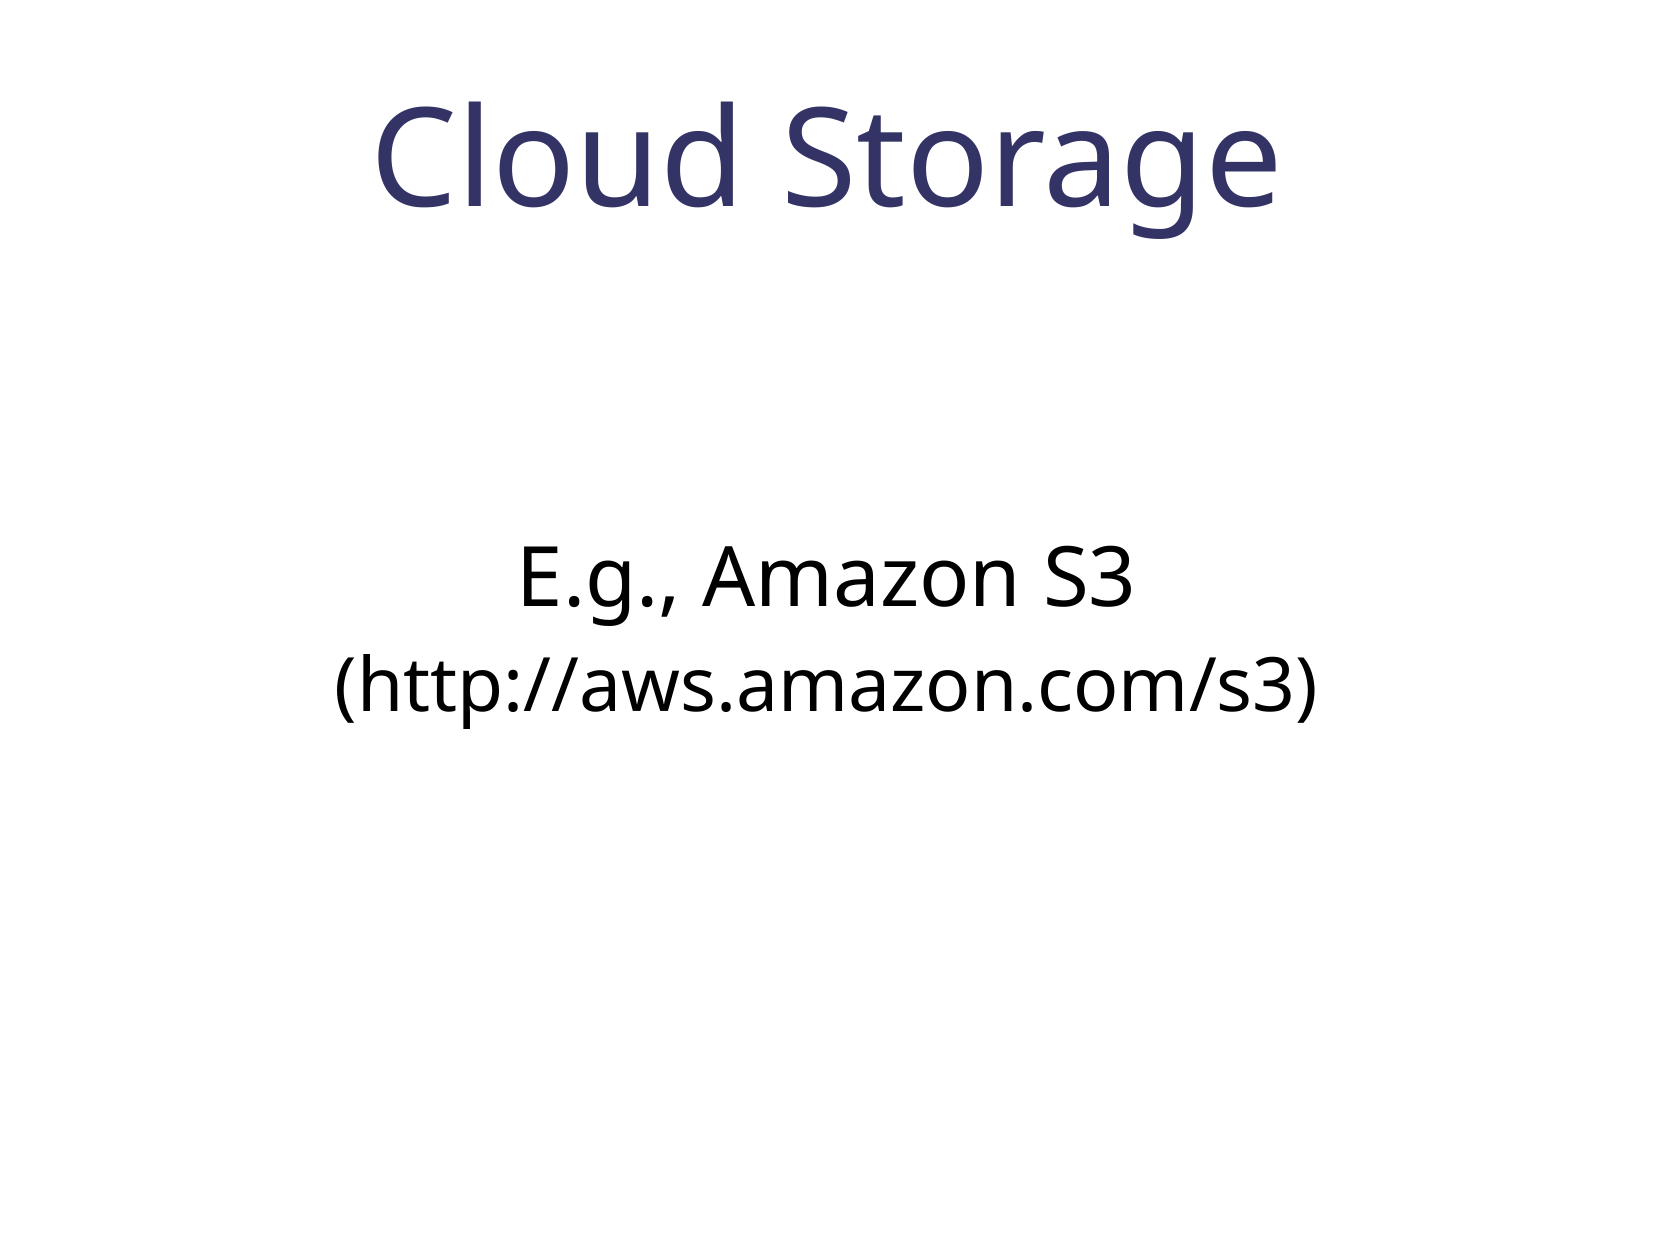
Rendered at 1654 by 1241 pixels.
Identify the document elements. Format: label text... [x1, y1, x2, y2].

subtitle E.g., Amazon S3 (http://aws.amazon.com/s3) [82, 290, 1571, 1109]
title Cloud Storage [82, 49, 1571, 257]
